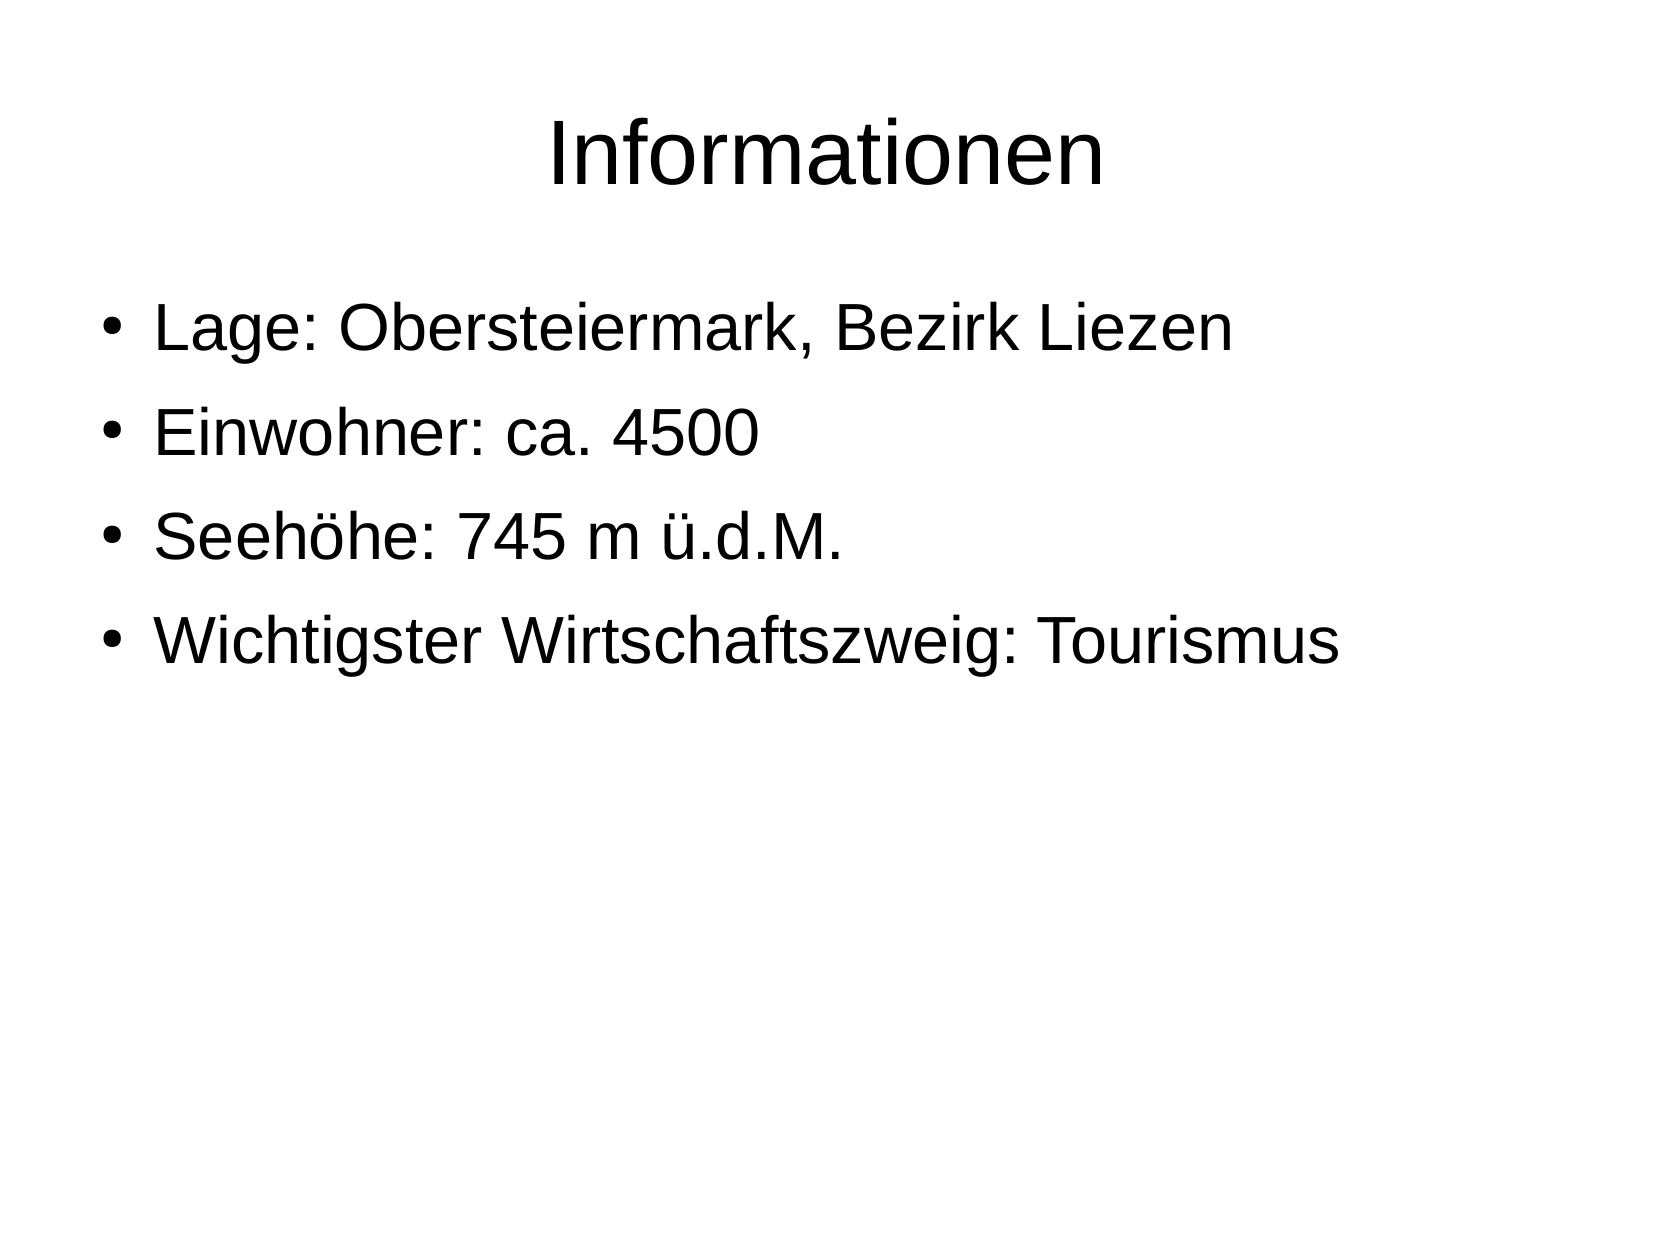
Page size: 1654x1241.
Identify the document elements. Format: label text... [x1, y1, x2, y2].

title Informationen [82, 49, 1571, 257]
list Lage: Obersteiermark, Bezirk Liezen Einwohner: ca. 4500 Seehöhe: 745 m ü.d.M. Wichtigster Wirtschaftszweig: Tourismus [82, 290, 1538, 1010]
